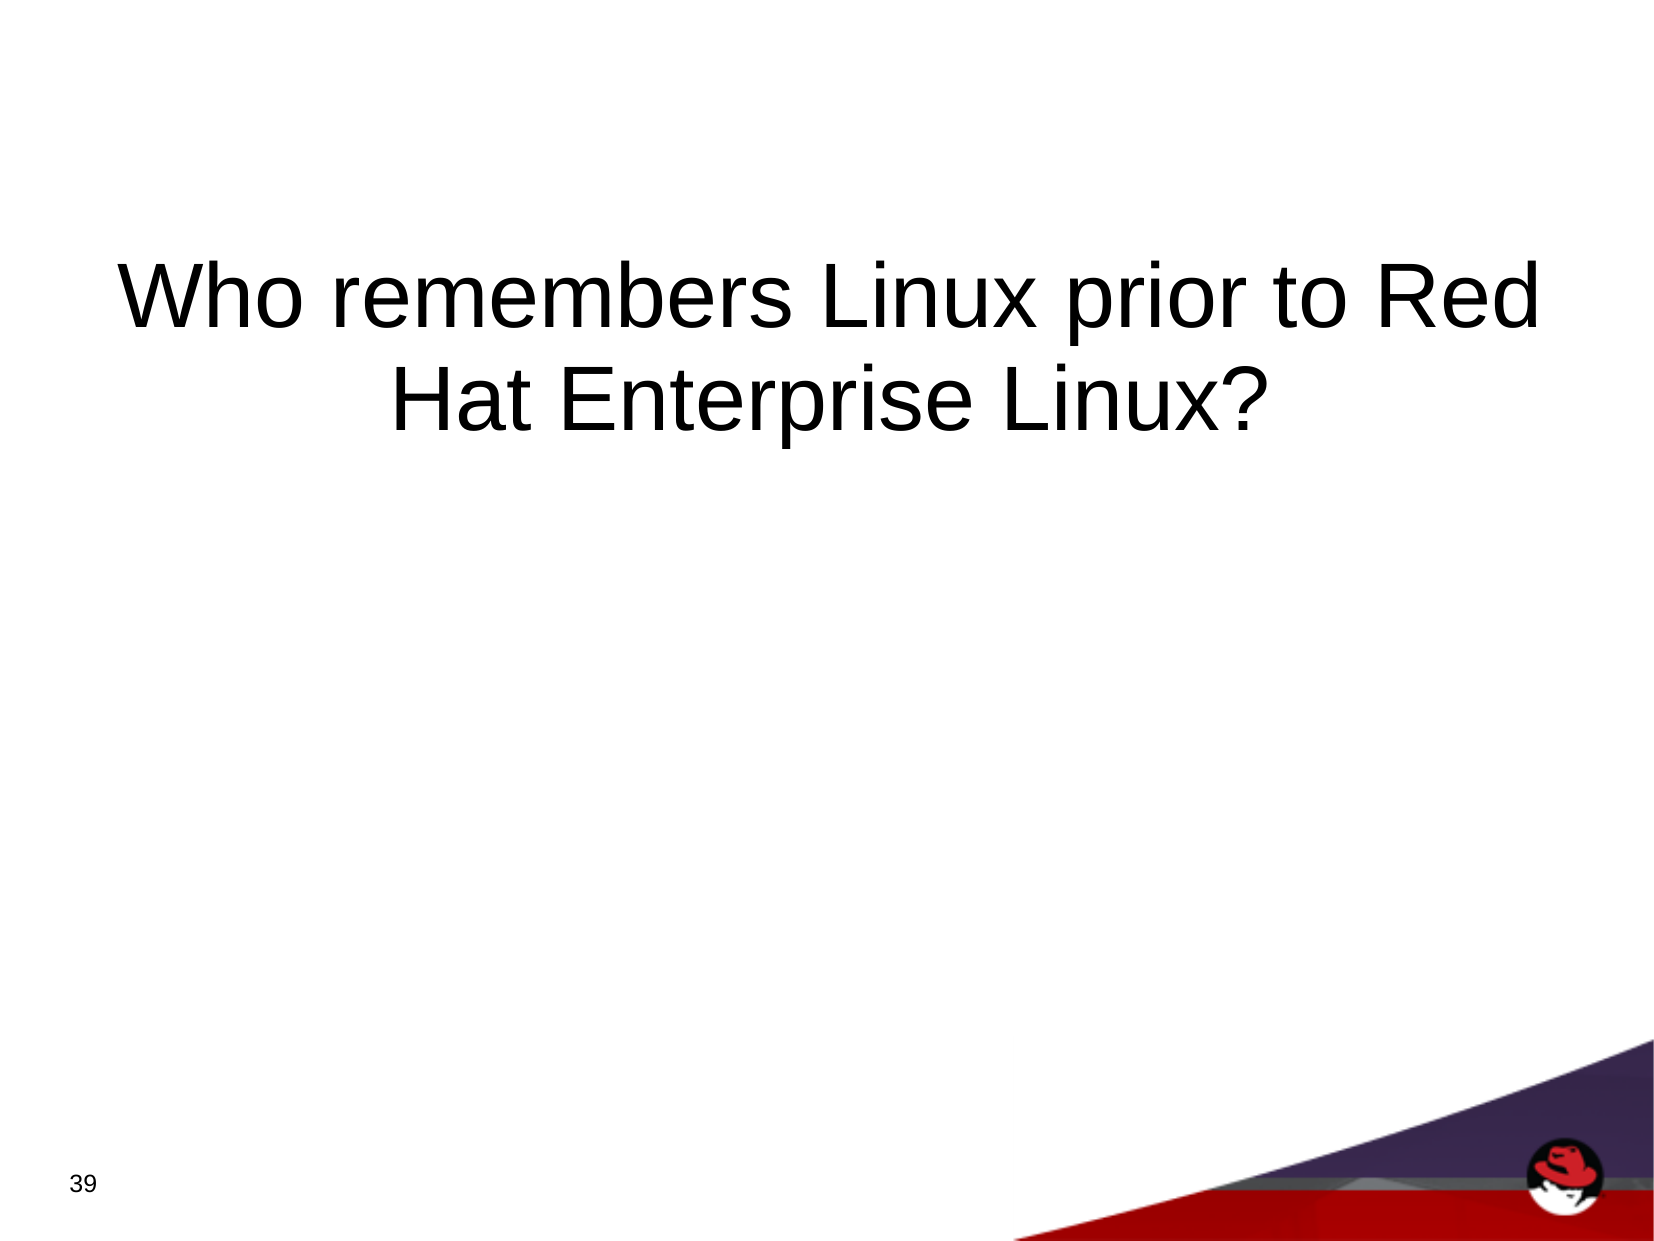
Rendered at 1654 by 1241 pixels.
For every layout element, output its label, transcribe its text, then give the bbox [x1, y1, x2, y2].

picture [1012, 1036, 1654, 1241]
list Who remembers Linux prior to Red Hat Enterprise Linux? [86, 244, 1576, 1039]
